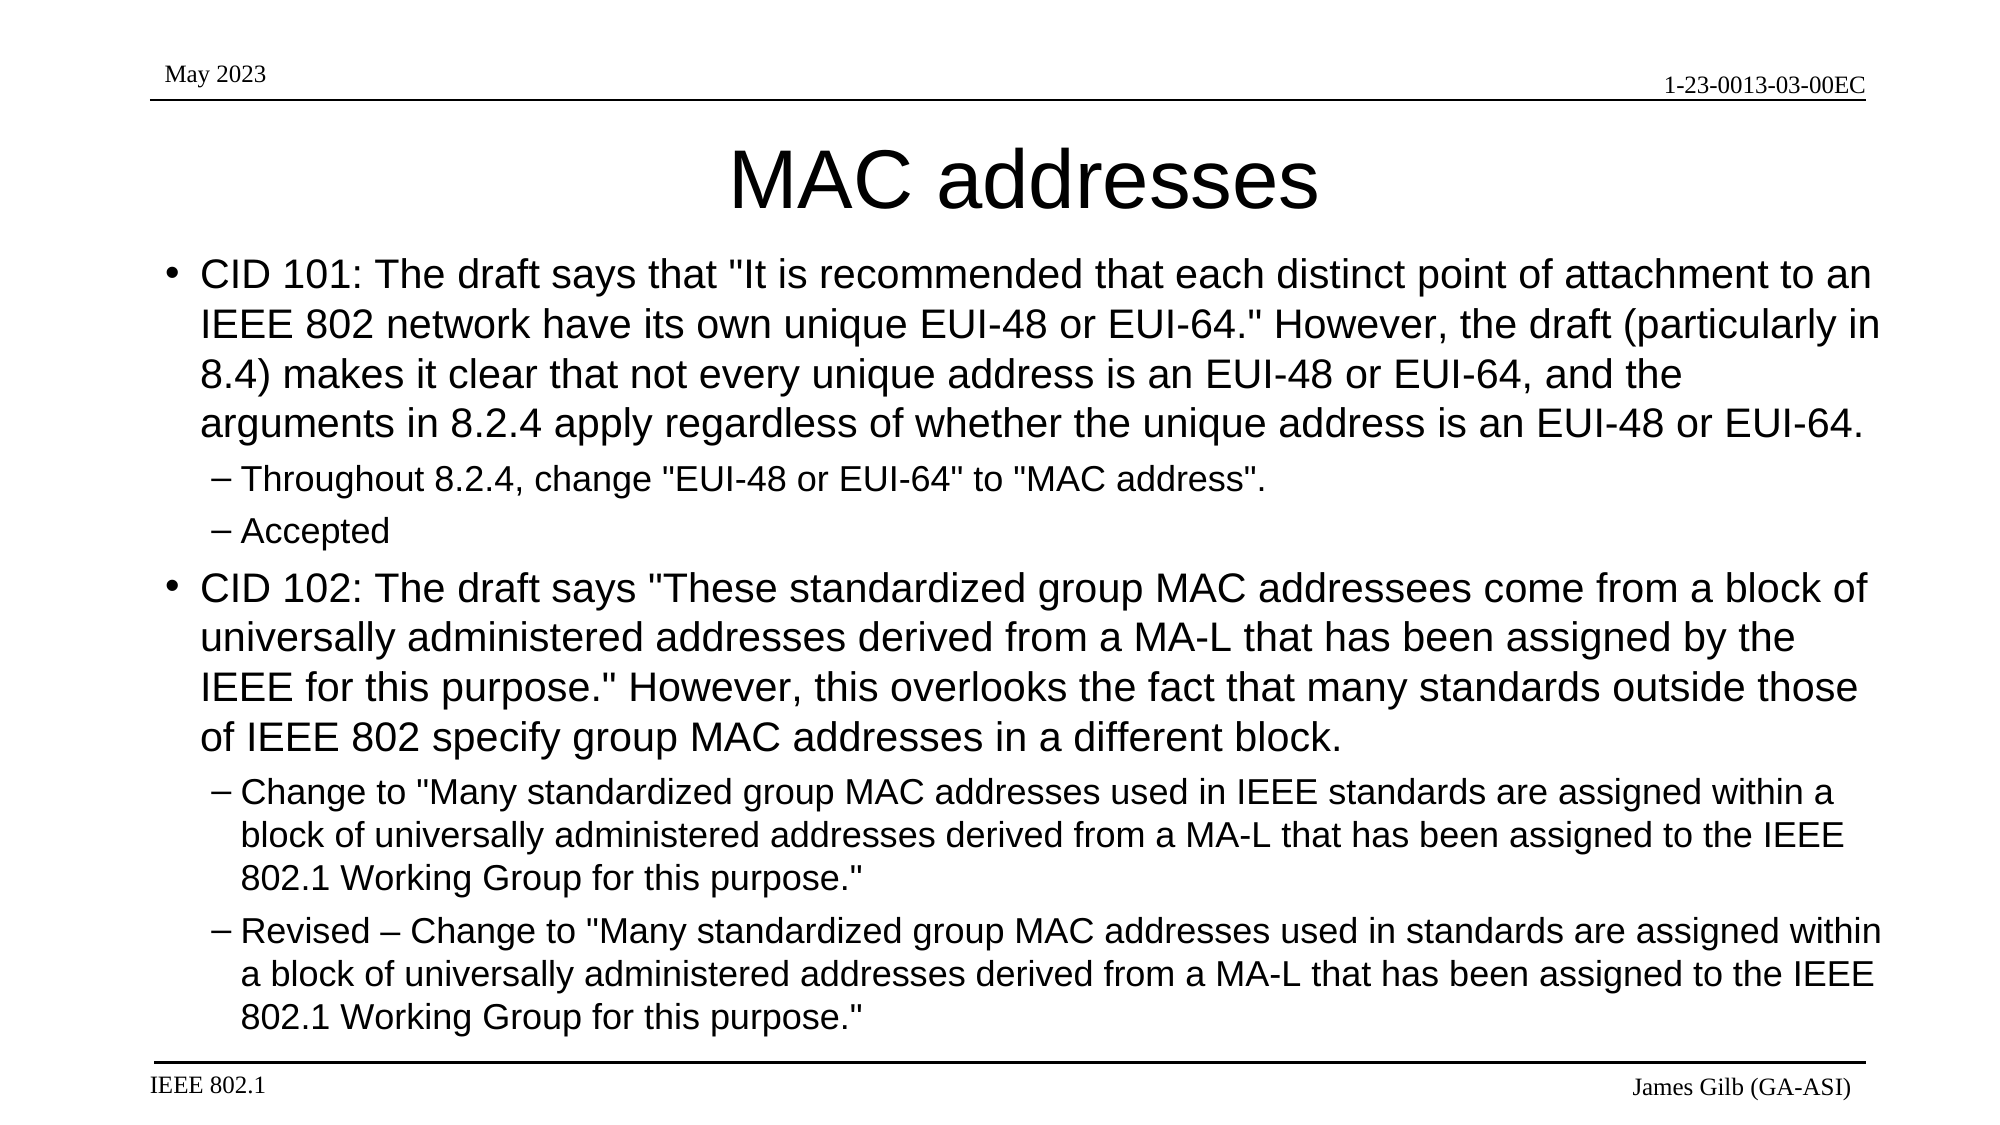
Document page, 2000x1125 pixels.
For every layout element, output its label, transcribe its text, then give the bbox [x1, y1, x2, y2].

title MAC addresses [149, 112, 1900, 238]
list CID 101: The draft says that "It is recommended that each distinct point of attachment to an IEEE 802 network have its own unique EUI-48 or EUI-64." However, the draft (particularly in 8.4) makes it clear that not every unique address is an EUI-48 or EUI-64, and the arguments in 8.2.4 apply regardless of whether the unique address is an EUI-48 or EUI-64. Throughout 8.2.4, change "EUI-48 or EUI-64" to "MAC address". Accepted CID 102: The draft says "These standardized group MAC addressees come from a block of universally administered addresses derived from a MA-L that has been assigned by the IEEE for this purpose." However, this overlooks the fact that many standards outside those of IEEE 802 specify group MAC addresses in a different block. Change to "Many standardized group MAC addresses used in IEEE standards are assigned within a block of universally administered addresses derived from a MA-L that has been assigned to the IEEE 802.1 Working Group for this purpose." Revised – Change to "Many standardized group MAC addresses used in standards are assigned within a block of universally administered addresses derived from a MA-L that has been assigned to the IEEE 802.1 Working Group for this purpose." [149, 239, 1900, 1051]
